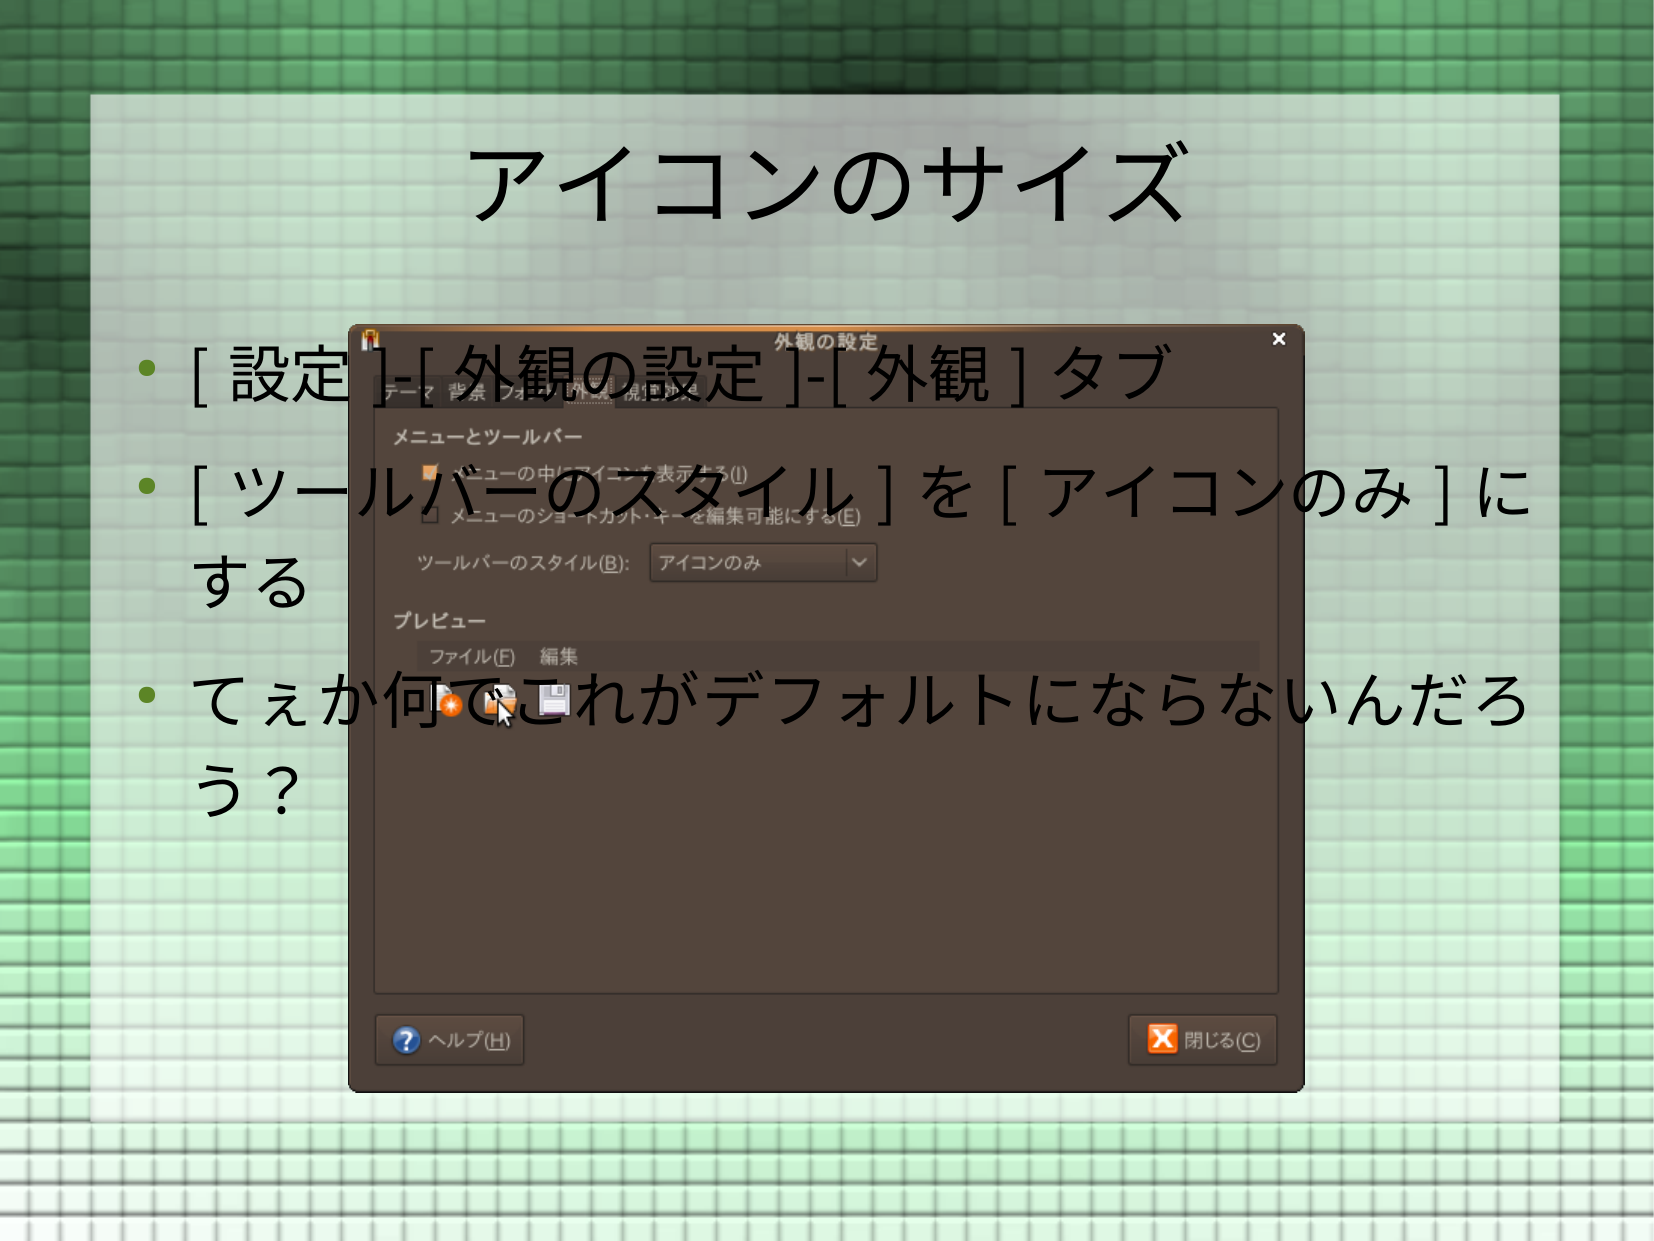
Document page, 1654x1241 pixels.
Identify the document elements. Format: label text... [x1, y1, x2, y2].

title アイコンのサイズ [88, 90, 1565, 266]
picture [0, 0, 1654, 1241]
list [設定]-[外観の設定]-[外観]タブ [ツールバーのスタイル]を[アイコンのみ]にする てぇか何でこれがデフォルトにならないんだろう？ [844, 324, 1536, 1093]
